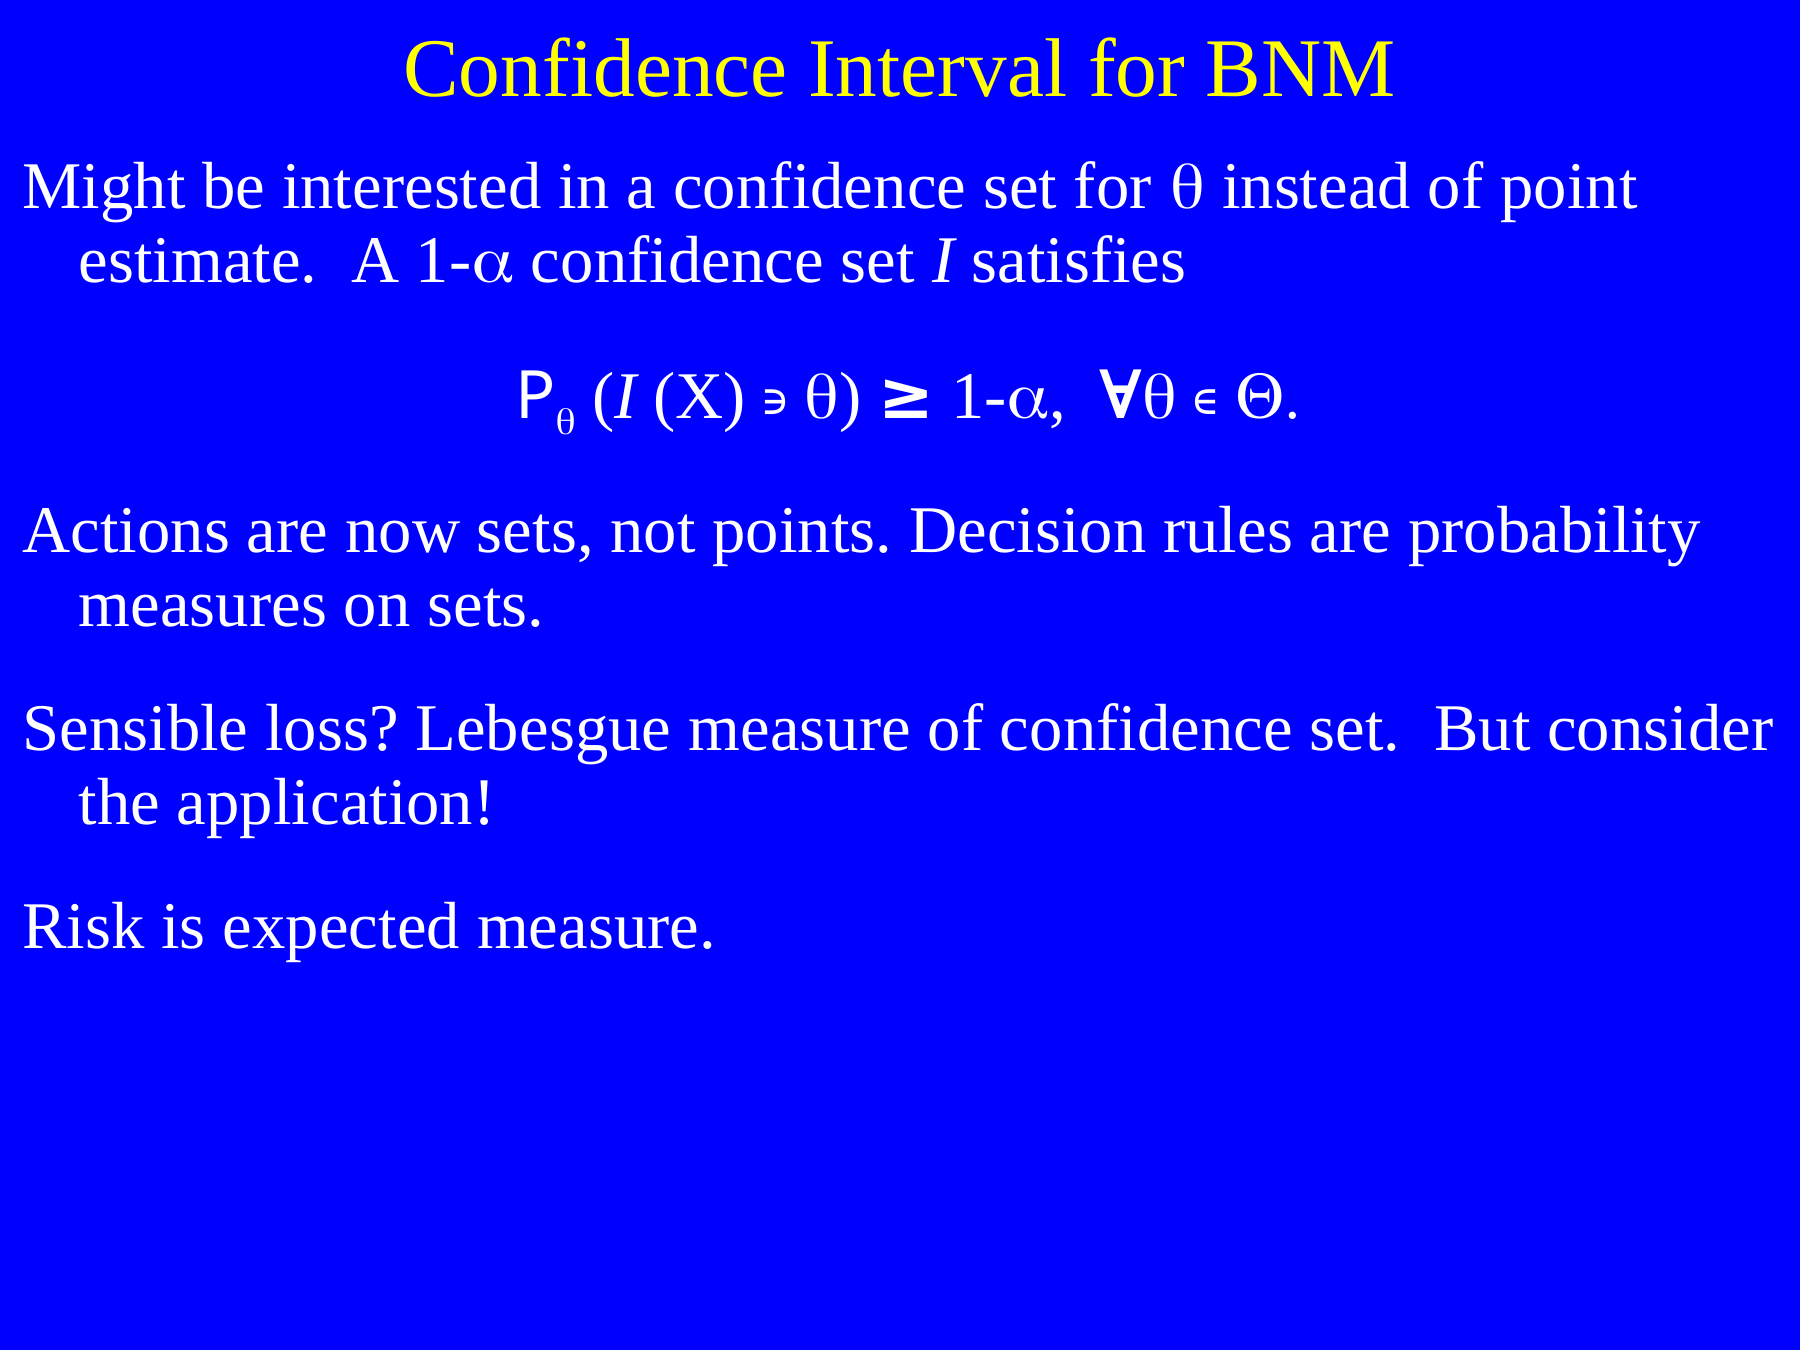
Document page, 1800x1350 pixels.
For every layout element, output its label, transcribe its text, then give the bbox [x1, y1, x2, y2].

title Confidence Interval for BNM [0, 0, 1800, 137]
list Might be interested in a confidence set for  instead of point estimate. A 1- confidence set I satisfies P (I (X) ∍ ) ≥ 1-, ∀ ∊  Actions are now sets, not points. Decision rules are probability measures on sets. Sensible loss? Lebesgue measure of confidence set. But consider the application! Risk is expected measure. [0, 137, 1800, 1350]
